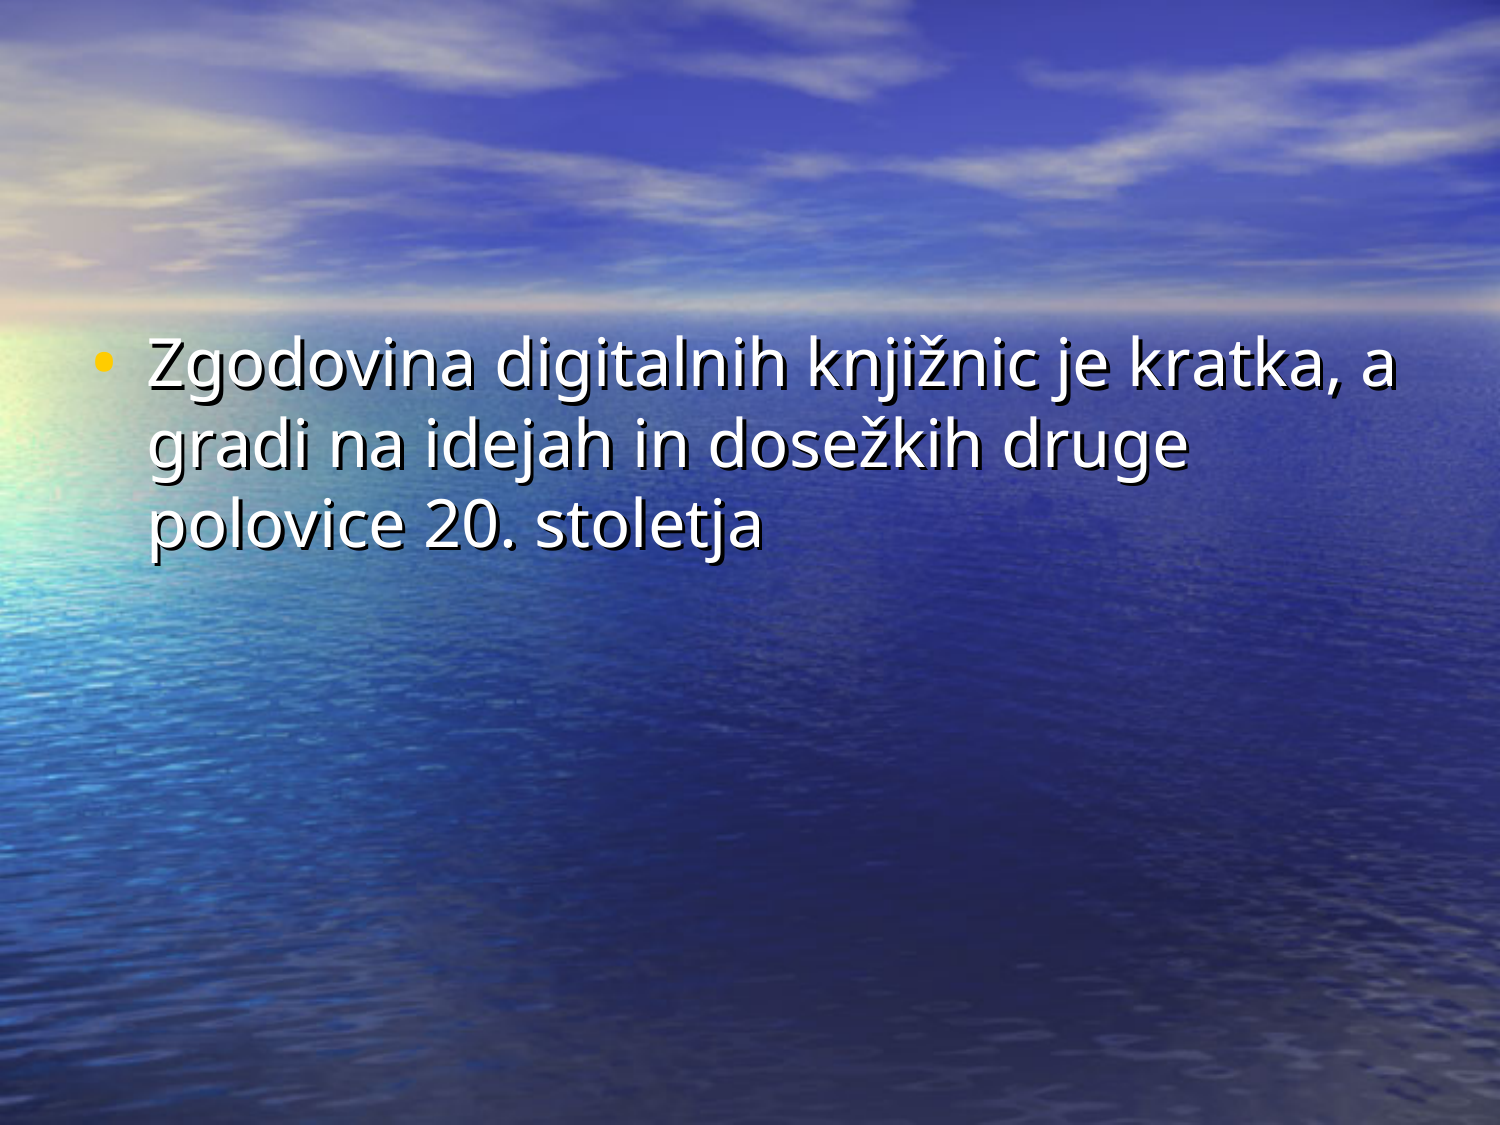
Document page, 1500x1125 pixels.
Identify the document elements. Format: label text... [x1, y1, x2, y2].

list Zgodovina digitalnih knjižnic je kratka, a gradi na idejah in dosežkih druge polovice 20. stoletja [75, 312, 1426, 988]
picture [0, 0, 1500, 1125]
